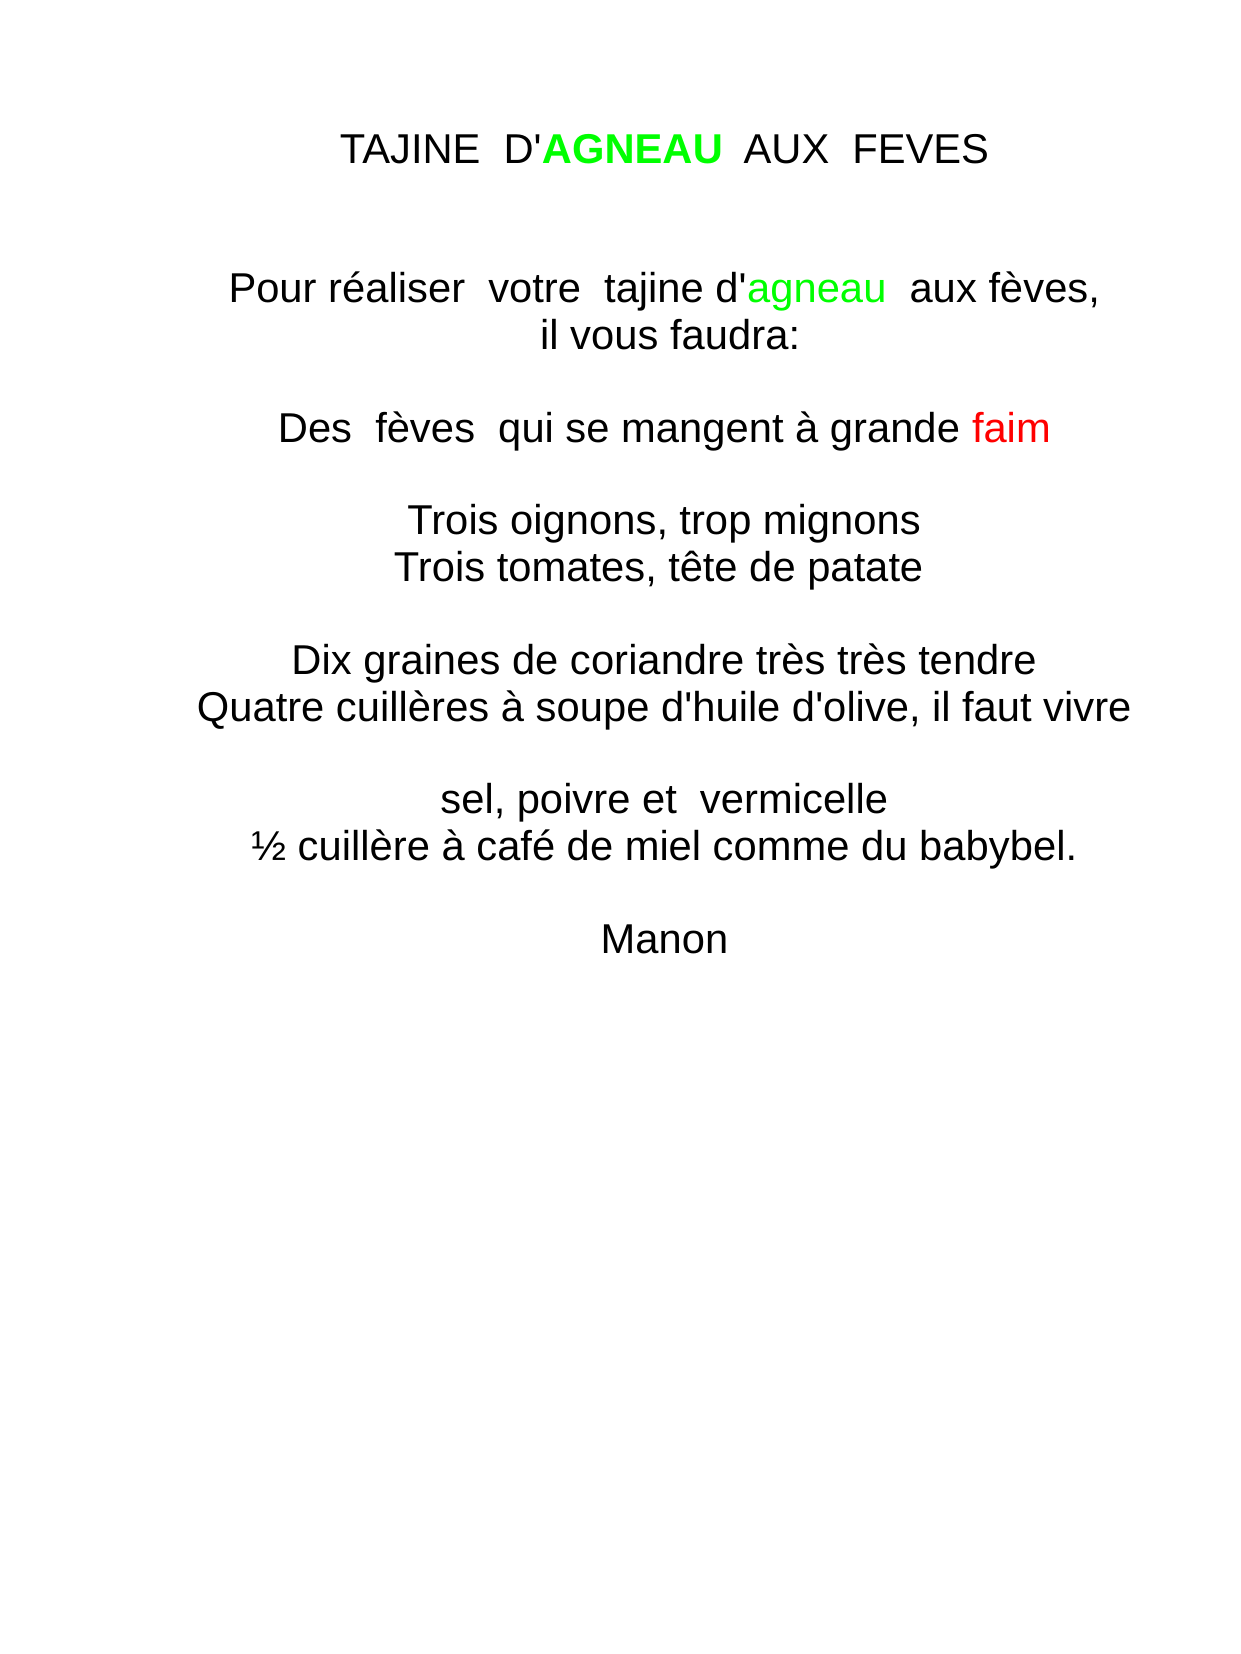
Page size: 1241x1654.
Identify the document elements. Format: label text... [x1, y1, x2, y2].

text_box TAJINE D'AGNEAU AUX FEVES Pour réaliser votre tajine d'agneau aux fèves, il vous faudra: Des fèves qui se mangent à grande faim Trois oignons, trop mignons Trois tomates, tête de patate Dix graines de coriandre très très tendre Quatre cuillères à soupe d'huile d'olive, il faut vivre sel, poivre et vermicelle ½ cuillère à café de miel comme du babybel. Manon [118, 118, 1211, 1214]
